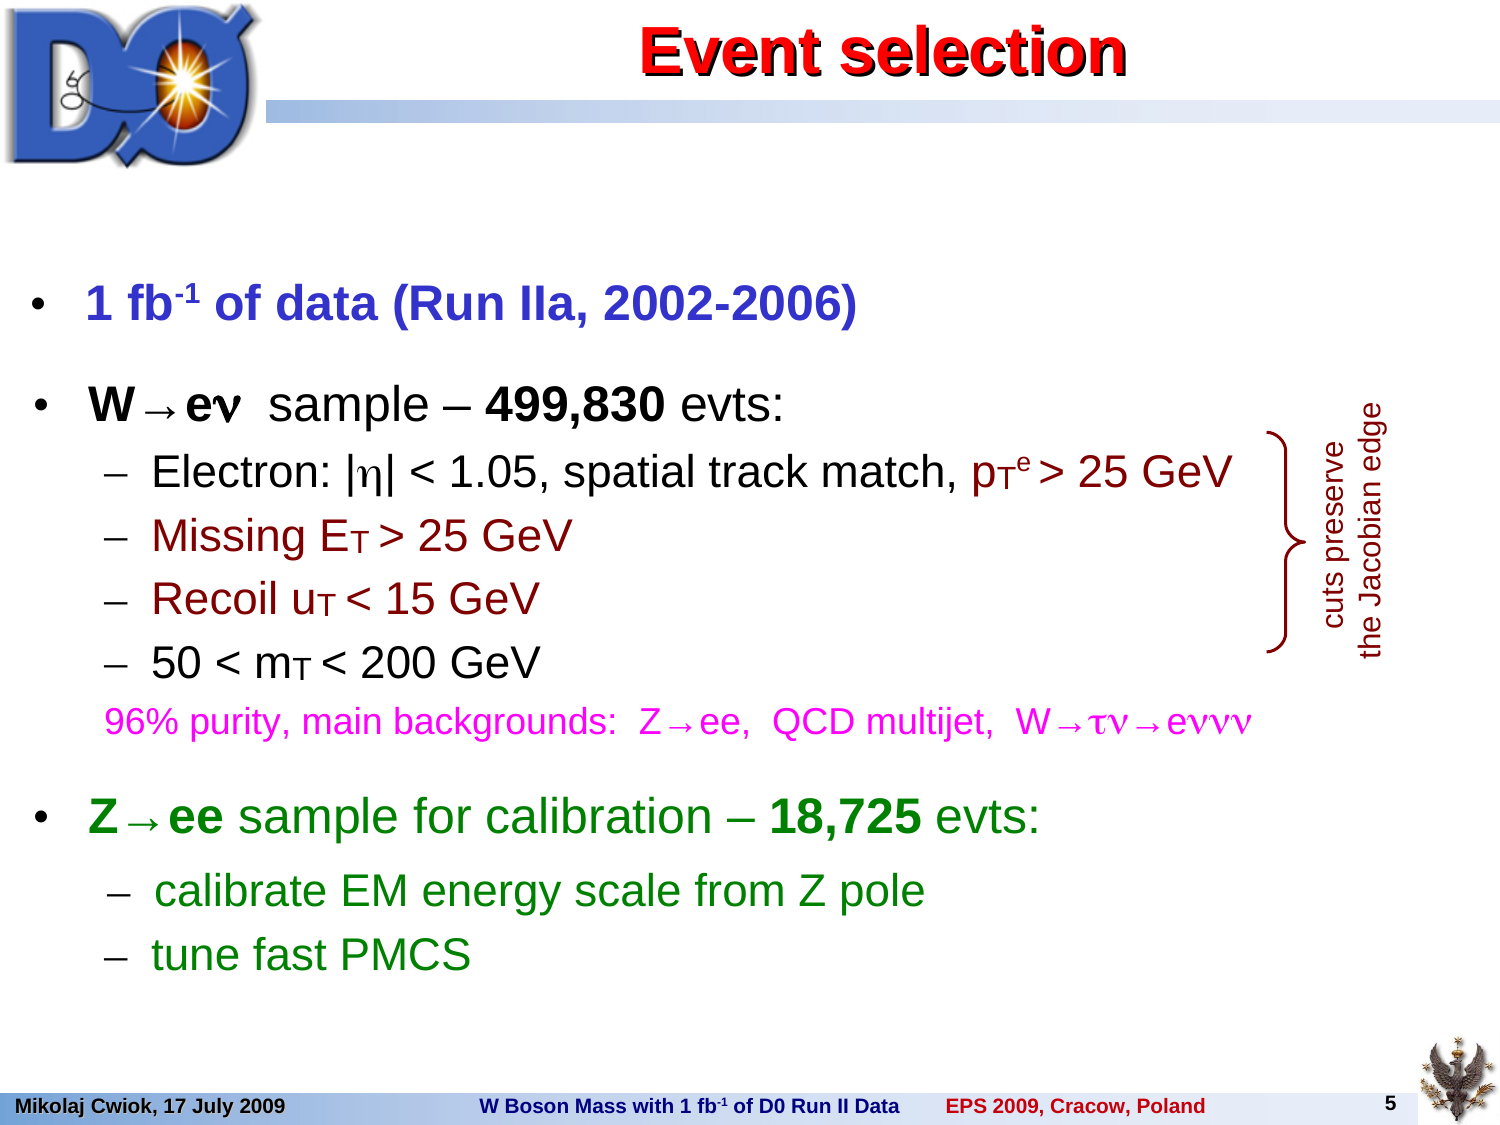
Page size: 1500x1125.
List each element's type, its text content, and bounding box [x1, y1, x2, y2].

text_box cuts preserve the Jacobian edge [1304, 387, 1394, 675]
picture [0, 1034, 1500, 1125]
picture [0, 0, 1500, 172]
subtitle 1 fb-1 of data (Run IIa, 2002-2006) W→en sample – 499,830 evts: Electron: |h| < 1.05, spatial track match, pTe > 25 GeV Missing ET > 25 GeV Recoil uT < 15 GeV 50 < mT < 200 GeV 96% purity, main backgrounds: Z→ee, QCD multijet, W→tn→ennn Z→ee sample for calibration – 18,725 evts: calibrate EM energy scale from Z pole tune fast PMCS [29, 191, 1499, 1065]
title Event selection [266, 0, 1500, 100]
